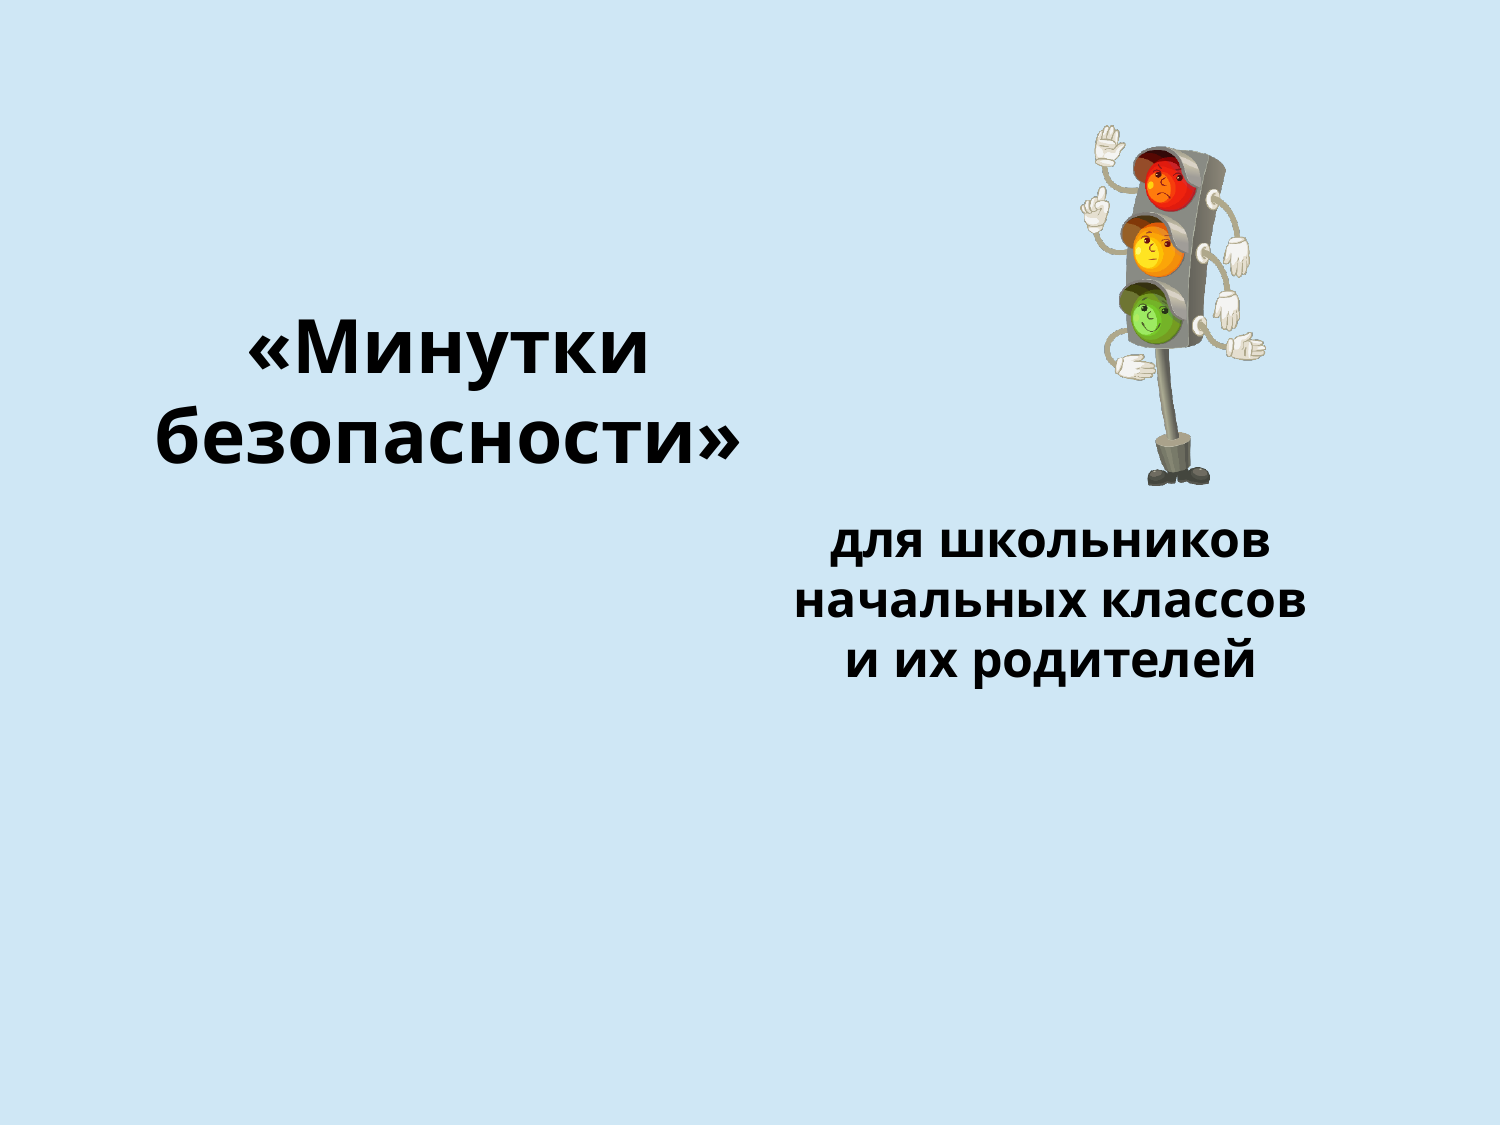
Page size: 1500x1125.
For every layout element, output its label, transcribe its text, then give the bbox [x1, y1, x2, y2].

text_box для школьников начальных классов и их родителей [773, 429, 1329, 695]
text_box «Минутки безопасности» [123, 290, 774, 556]
picture [1080, 125, 1266, 486]
